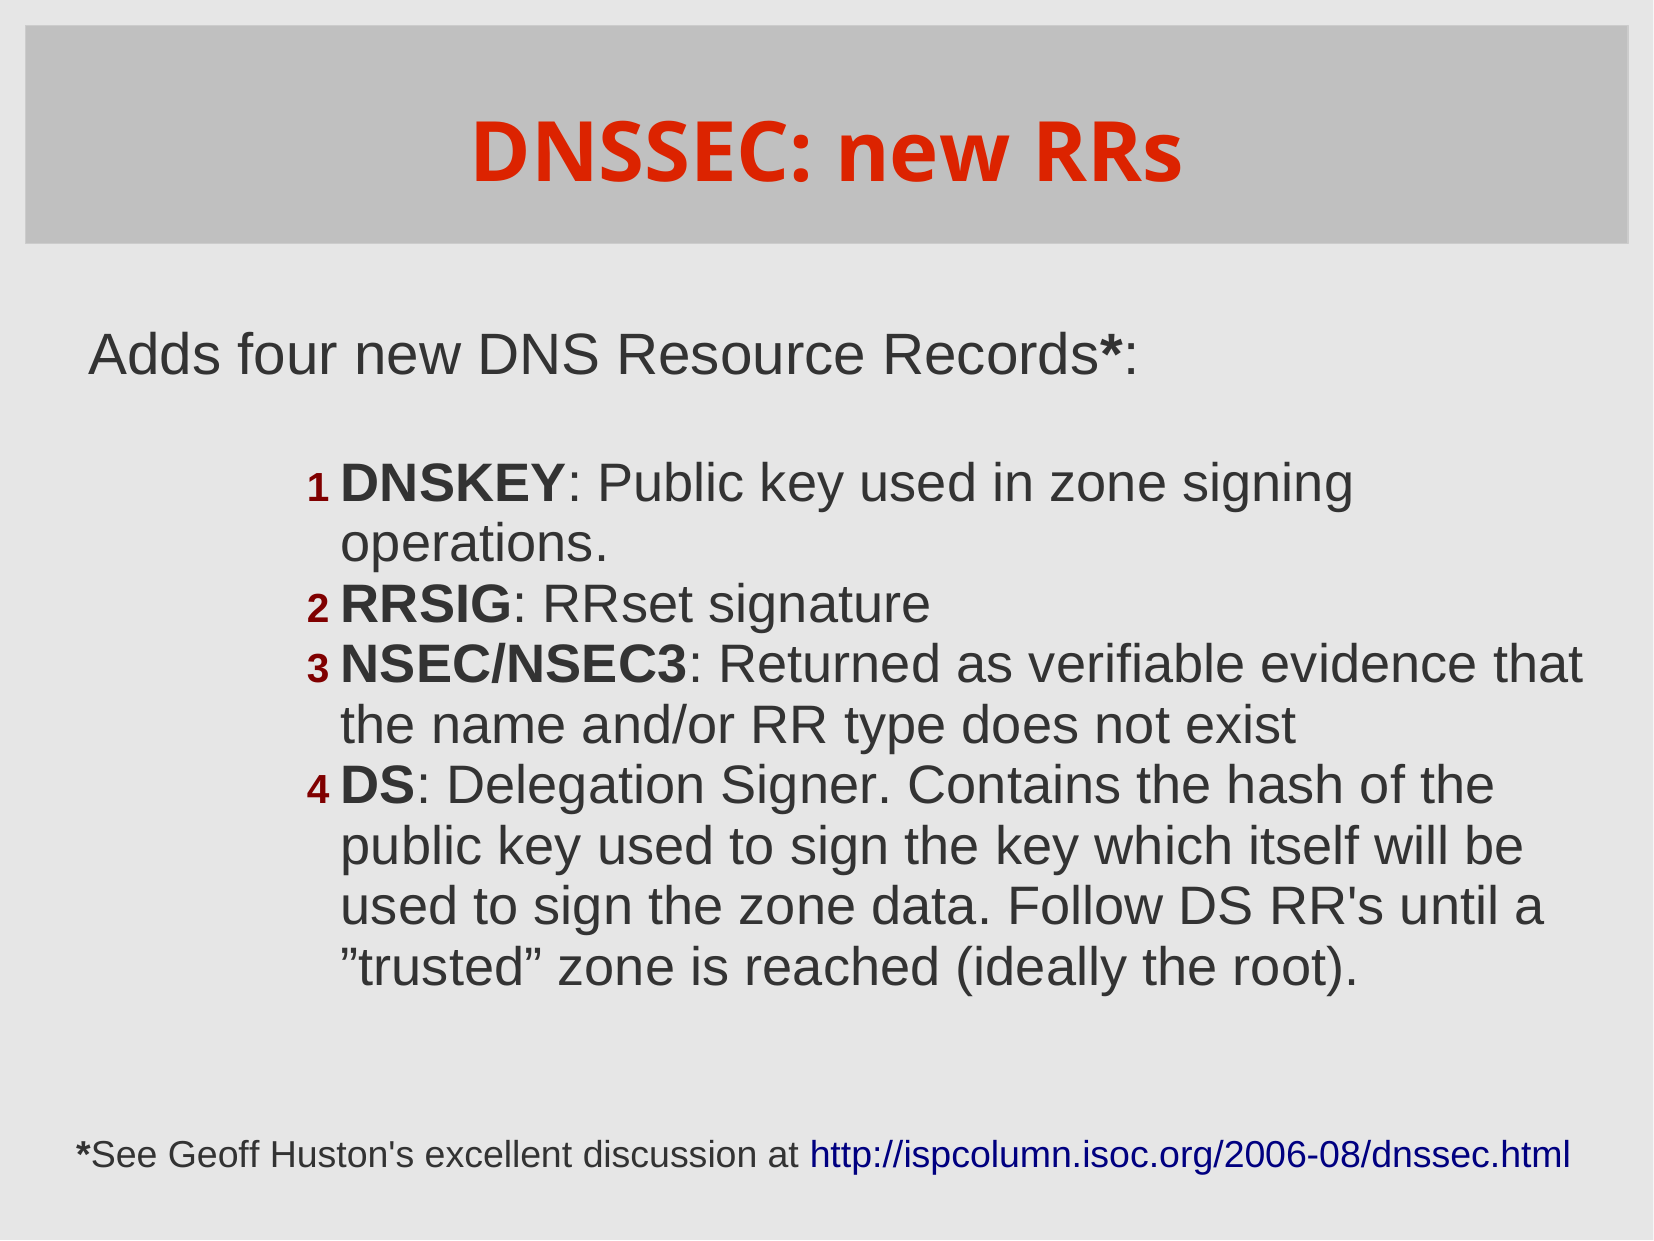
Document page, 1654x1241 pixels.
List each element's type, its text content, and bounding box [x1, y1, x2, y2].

title DNSSEC: new RRs [121, 46, 1532, 253]
list Adds four new DNS Resource Records*: DNSKEY: Public key used in zone signing operations. RRSIG: RRset signature NSEC/NSEC3: Returned as verifiable evidence that the name and/or RR type does not exist DS: Delegation Signer. Contains the hash of the public key used to sign the key which itself will be used to sign the zone data. Follow DS RR's until a ”trusted” zone is reached (ideally the root). *See Geoff Huston's excellent discussion at http://ispcolumn.isoc.org/2006-08/dnssec.html [59, 322, 1593, 1176]
